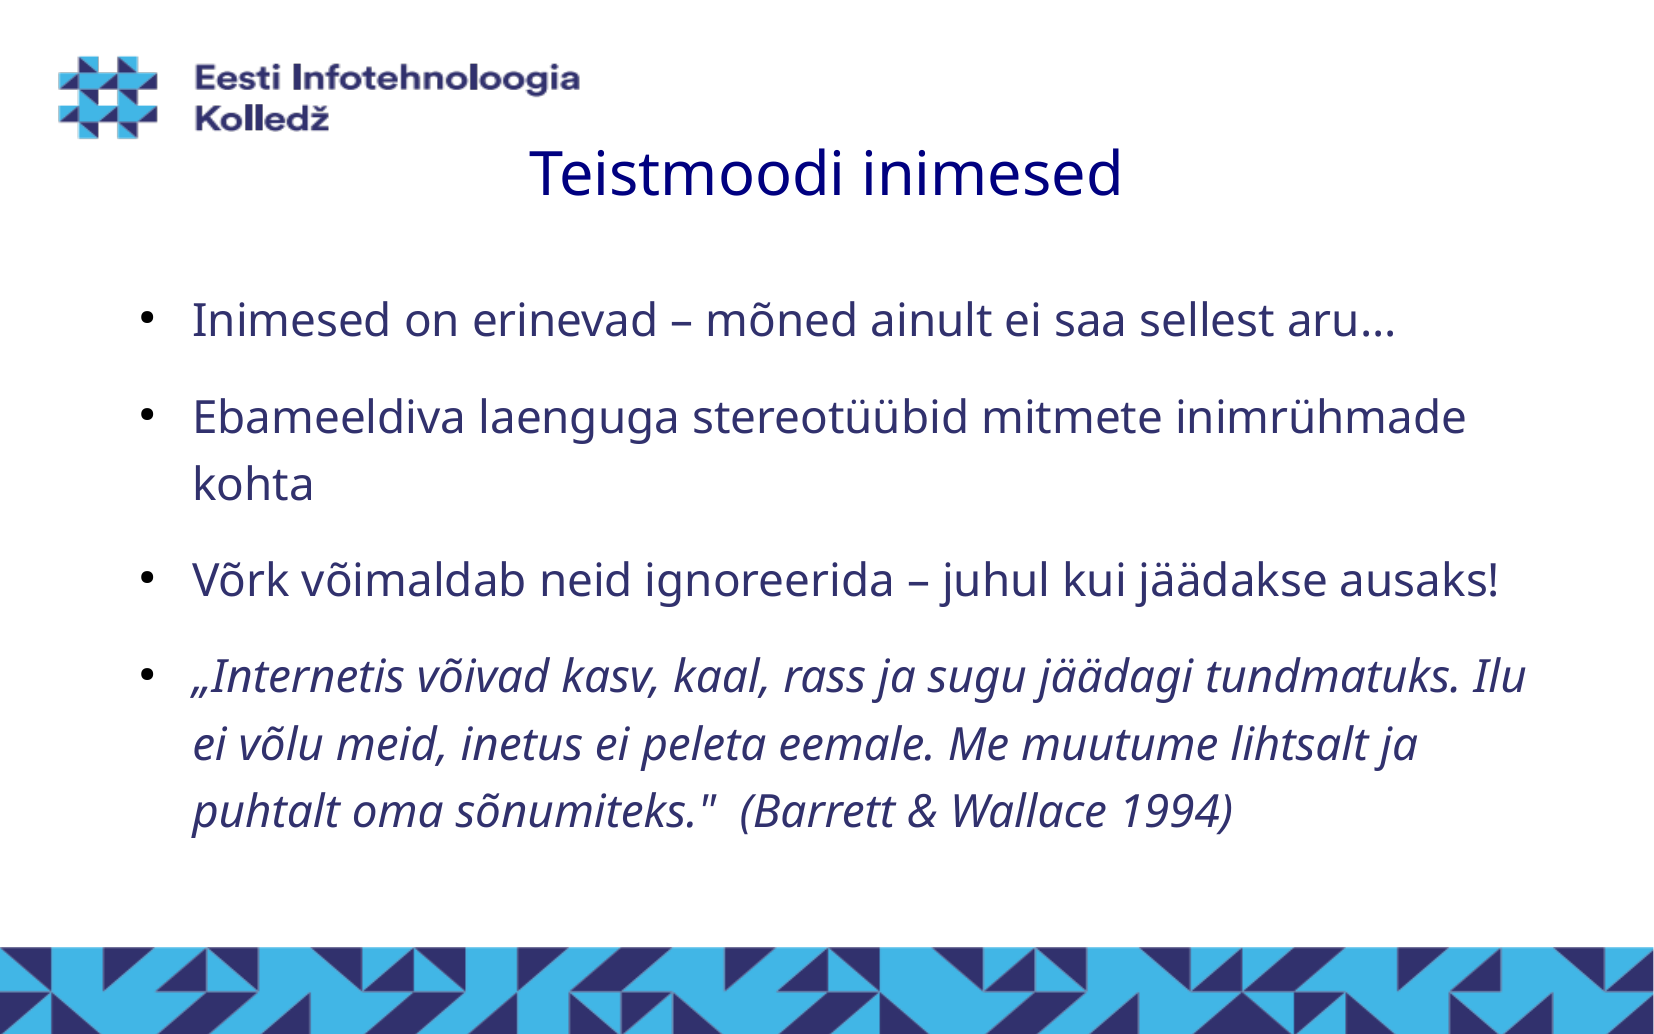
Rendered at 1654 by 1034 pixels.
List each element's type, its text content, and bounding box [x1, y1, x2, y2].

title Teistmoodi inimesed [121, 83, 1533, 260]
list Inimesed on erinevad – mõned ainult ei saa sellest aru... Ebameeldiva laenguga stereotüübid mitmete inimrühmade kohta Võrk võimaldab neid ignoreerida – juhul kui jäädakse ausaks! „Internetis võivad kasv, kaal, rass ja sugu jäädagi tundmatuks. Ilu ei võlu meid, inetus ei peleta eemale. Me muutume lihtsalt ja puhtalt oma sõnumiteks." (Barrett & Wallace 1994) [121, 287, 1533, 1034]
